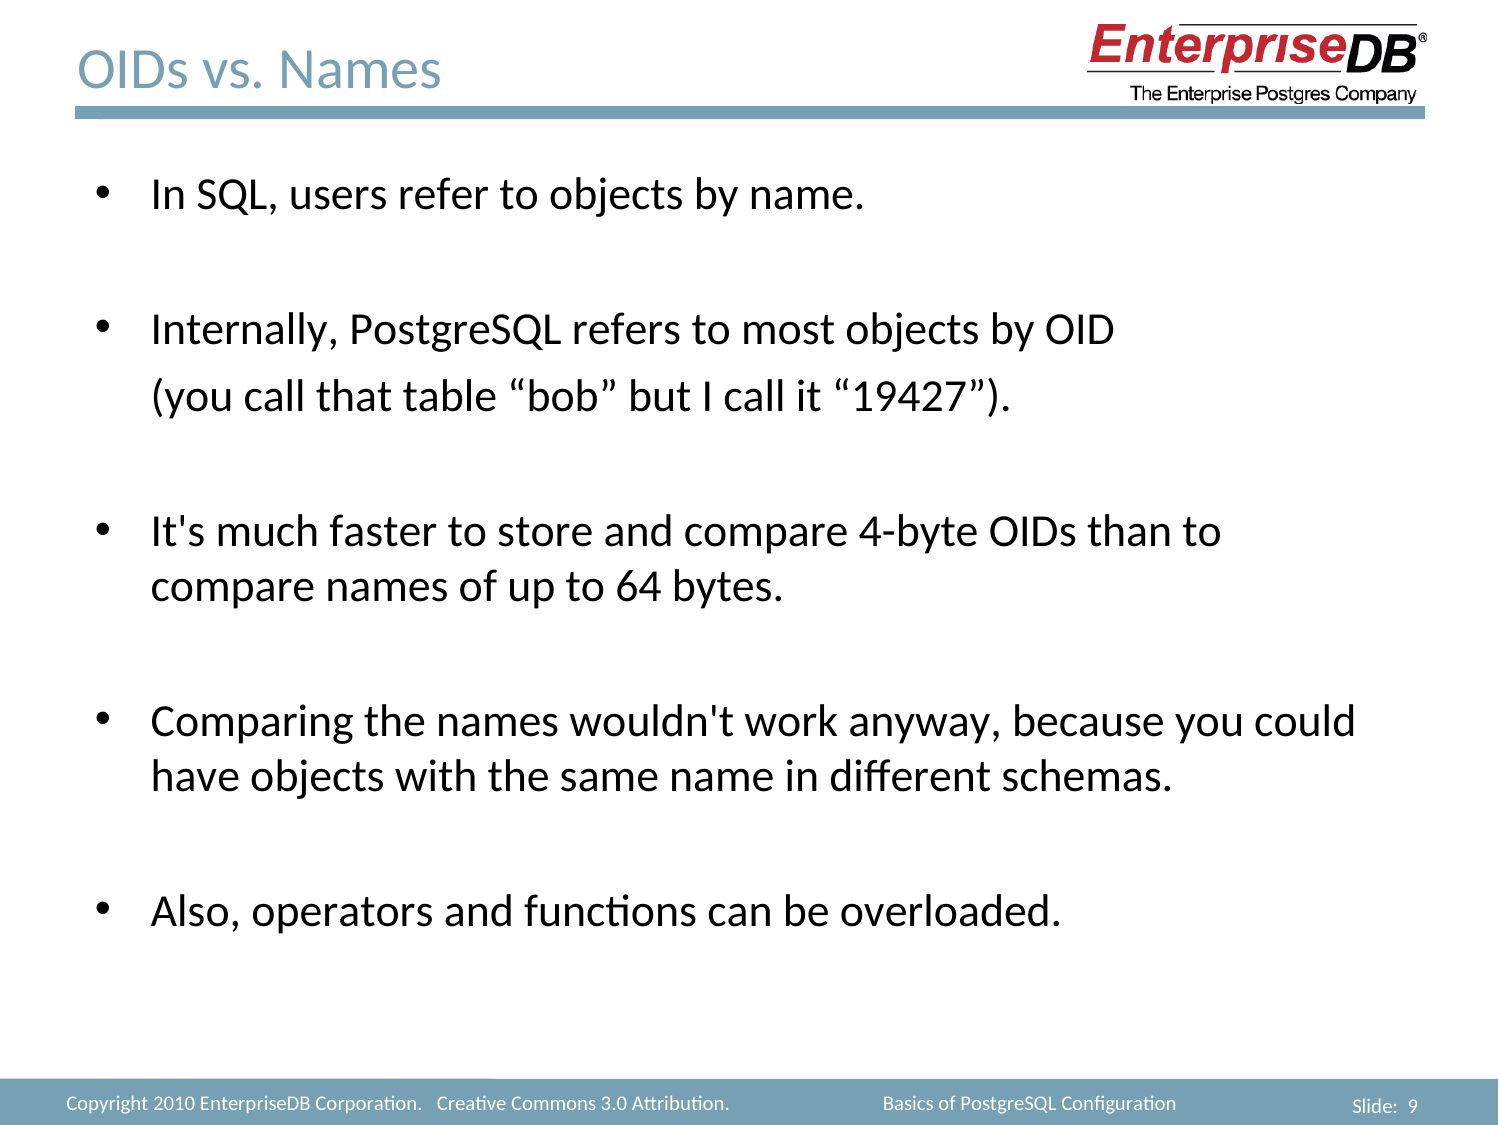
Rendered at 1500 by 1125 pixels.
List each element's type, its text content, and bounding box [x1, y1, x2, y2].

title OIDs vs. Names [62, 4, 1088, 126]
picture [1088, 24, 1427, 104]
list In SQL, users refer to objects by name. Internally, PostgreSQL refers to most objects by OID (you call that table “bob” but I call it “19427”). It's much faster to store and compare 4-byte OIDs than to compare names of up to 64 bytes. Comparing the names wouldn't work anyway, because you could have objects with the same name in different schemas. Also, operators and functions can be overloaded. [79, 155, 1384, 1051]
